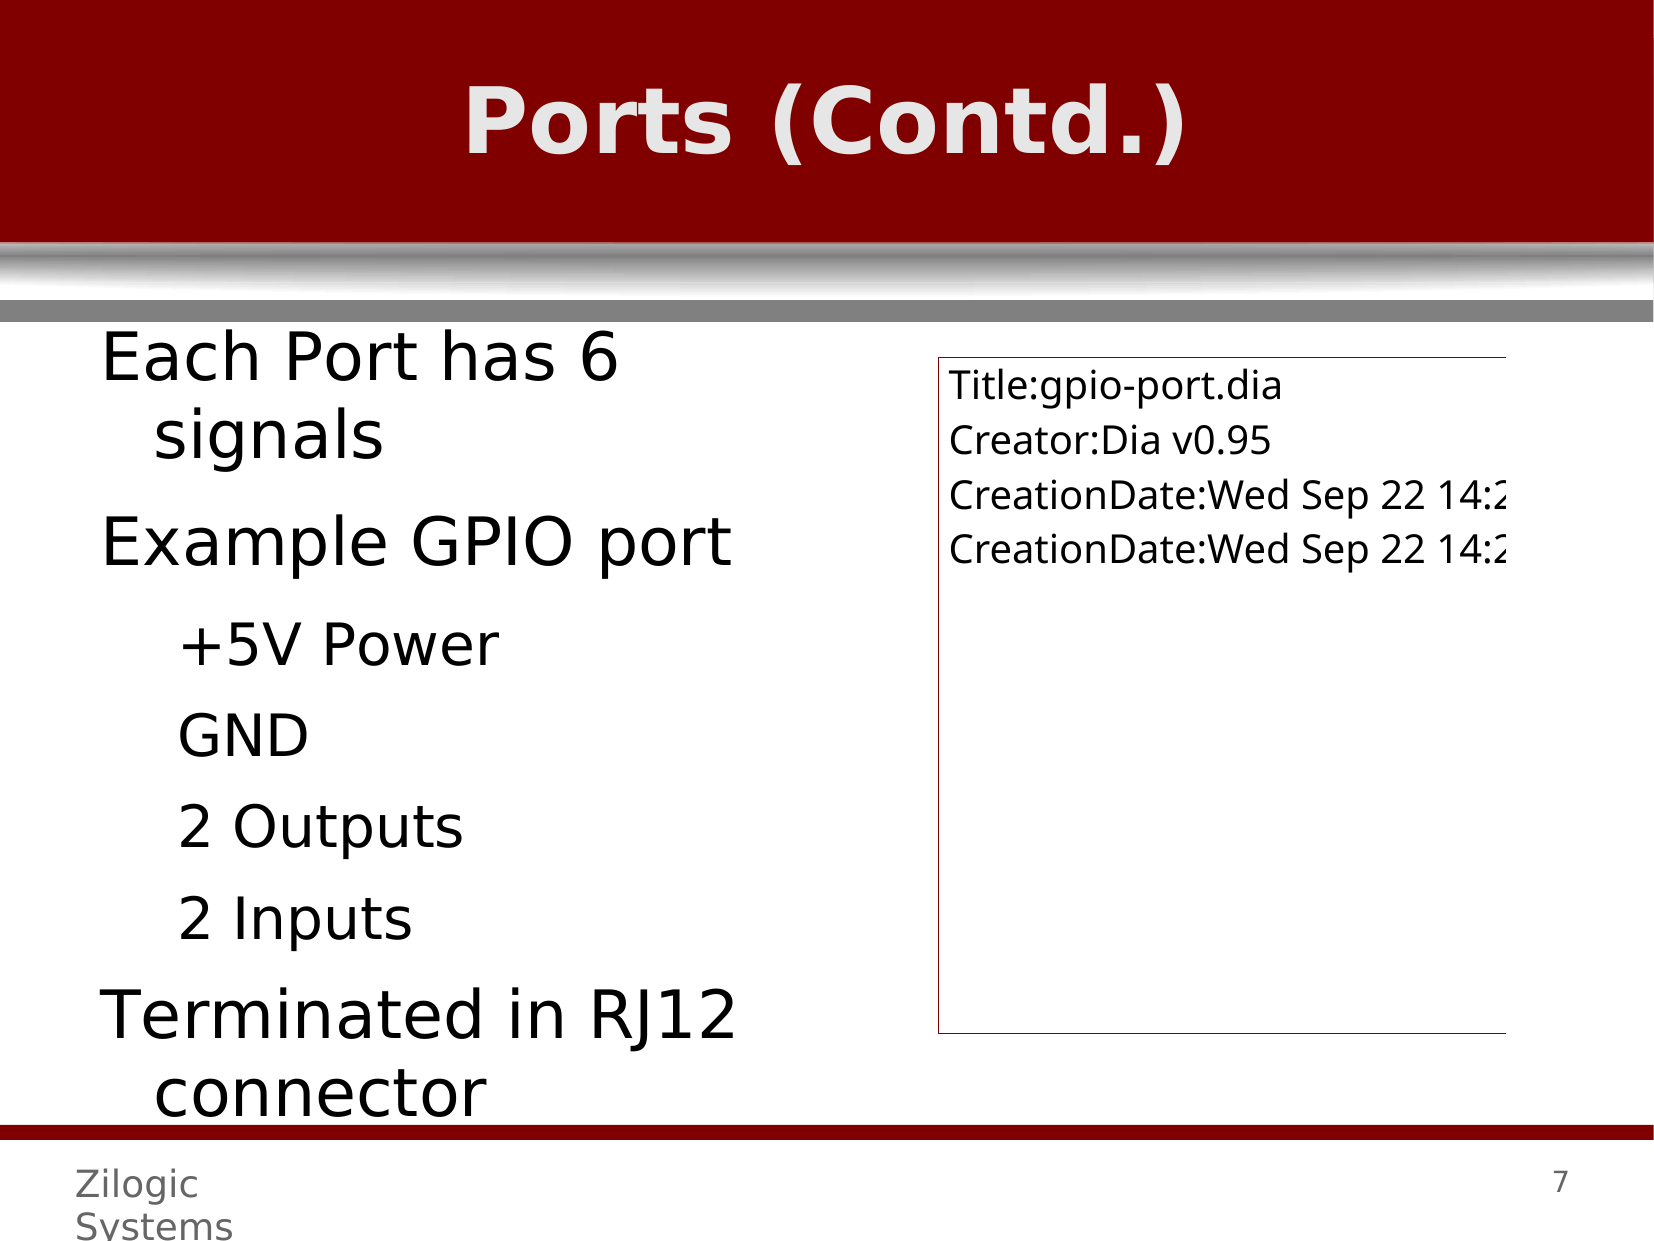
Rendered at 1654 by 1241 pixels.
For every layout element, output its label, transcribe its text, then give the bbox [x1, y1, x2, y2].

list Each Port has 6 signals Example GPIO port +5V Power GND 2 Outputs 2 Inputs Terminated in RJ12 connector [82, 318, 809, 1133]
title Ports (Contd.) [82, 18, 1571, 226]
picture [935, 354, 1506, 1034]
